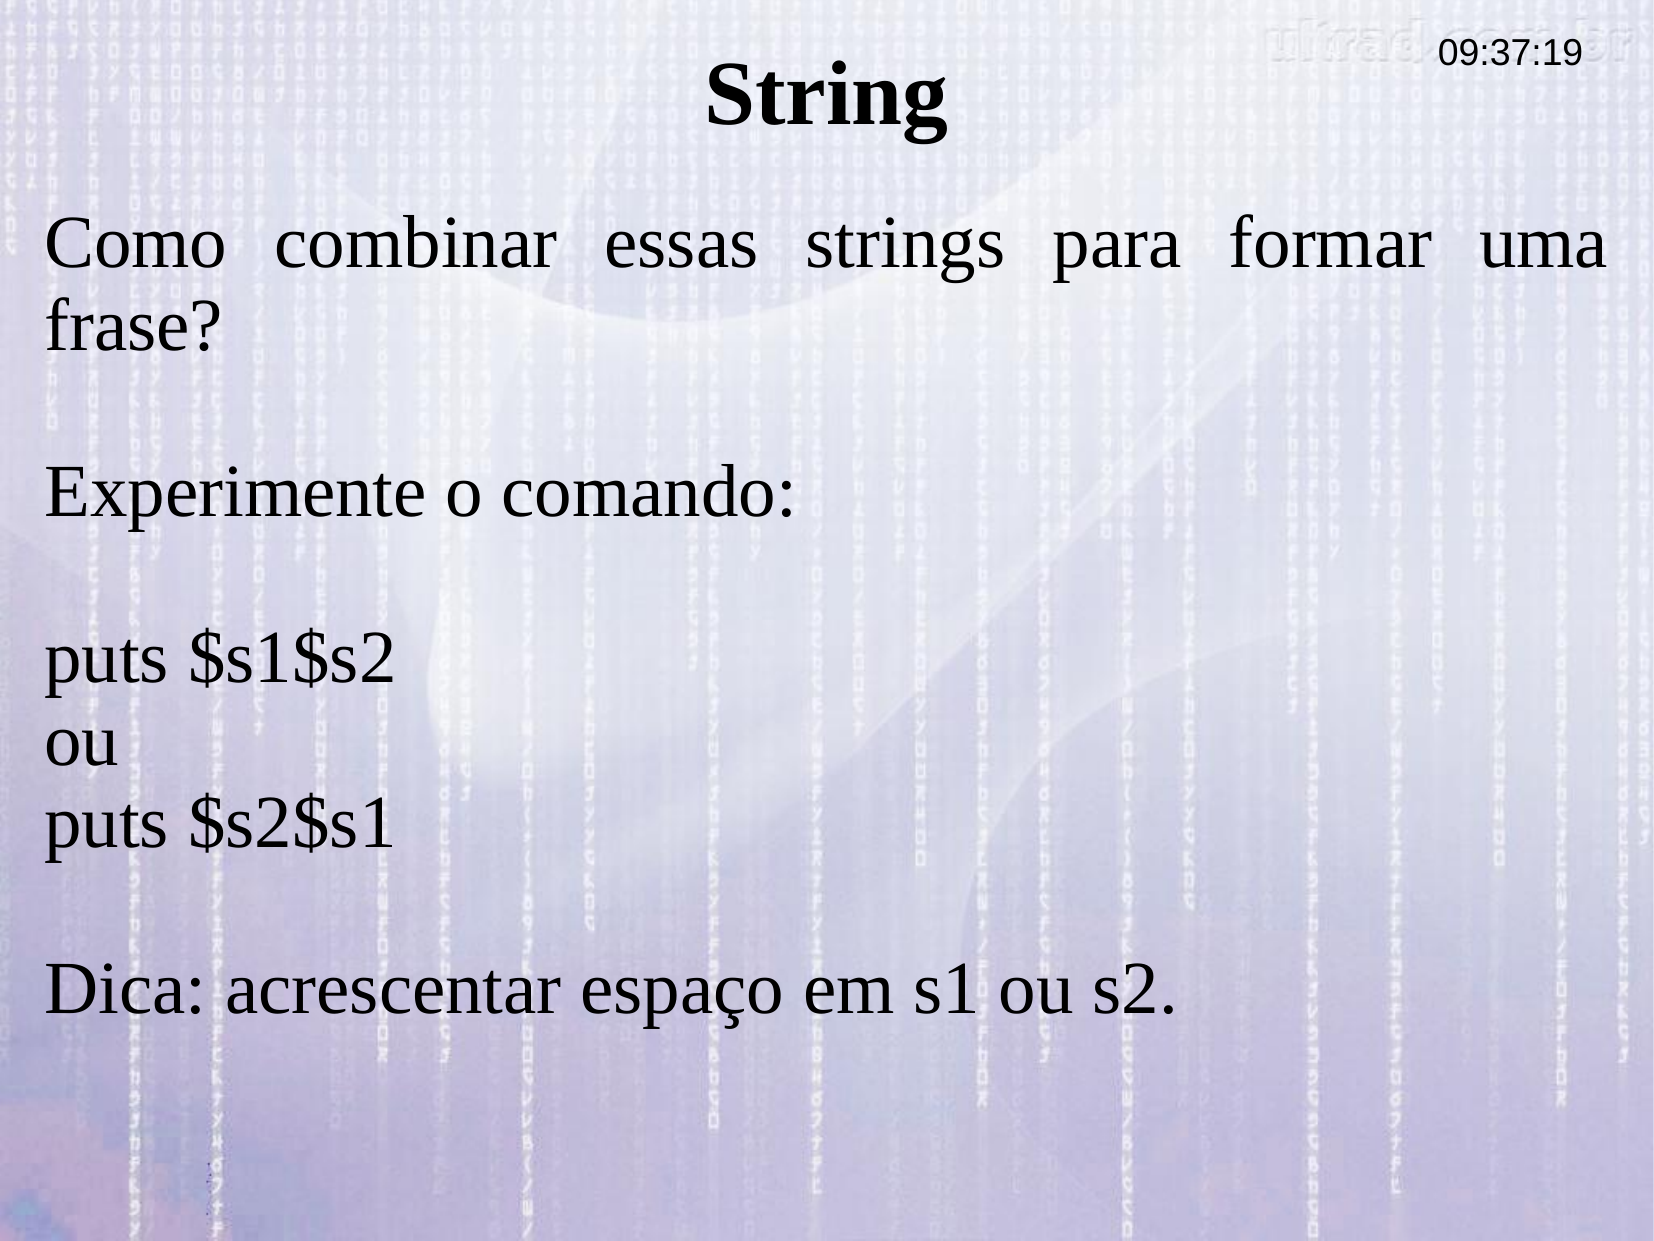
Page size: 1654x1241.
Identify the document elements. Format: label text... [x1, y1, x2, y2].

picture [0, 0, 1654, 1241]
text_box 10:08:44 [1423, 23, 1631, 94]
text_box Como combinar essas strings para formar uma frase? Experimente o comando: puts $s1$s2 ou puts $s2$s1 Dica: acrescentar espaço em s1 ou s2. [29, 193, 1625, 1116]
text_box String [29, 35, 1625, 171]
